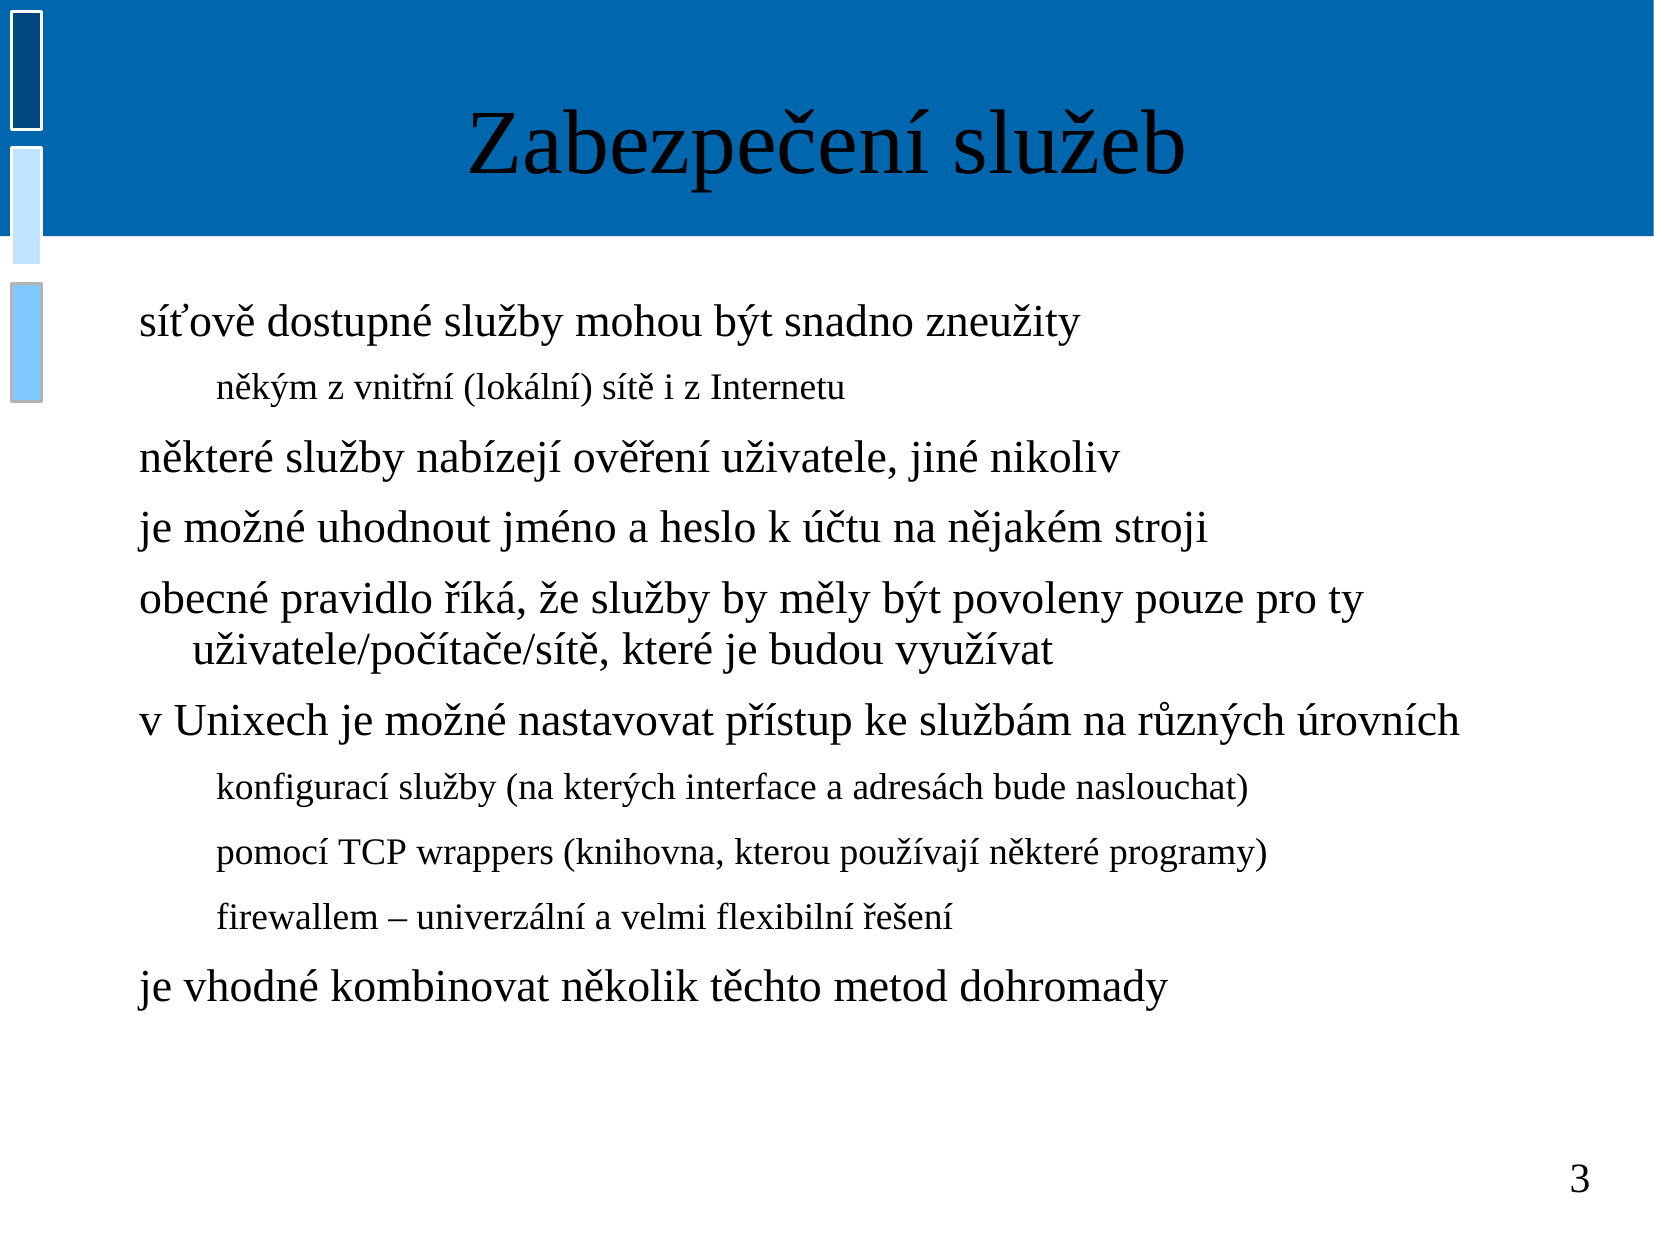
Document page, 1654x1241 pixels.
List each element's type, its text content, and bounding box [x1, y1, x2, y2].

title Zabezpečení služeb [121, 49, 1534, 237]
list síťově dostupné služby mohou být snadno zneužity někým z vnitřní (lokální) sítě i z Internetu některé služby nabízejí ověření uživatele, jiné nikoliv je možné uhodnout jméno a heslo k účtu na nějakém stroji obecné pravidlo říká, že služby by měly být povoleny pouze pro ty uživatele/počítače/sítě, které je budou využívat v Unixech je možné nastavovat přístup ke službám na různých úrovních konfigurací služby (na kterých interface a adresách bude naslouchat) pomocí TCP wrappers (knihovna, kterou používají některé programy) firewallem – univerzální a velmi flexibilní řešení je vhodné kombinovat několik těchto metod dohromady [121, 295, 1534, 1127]
